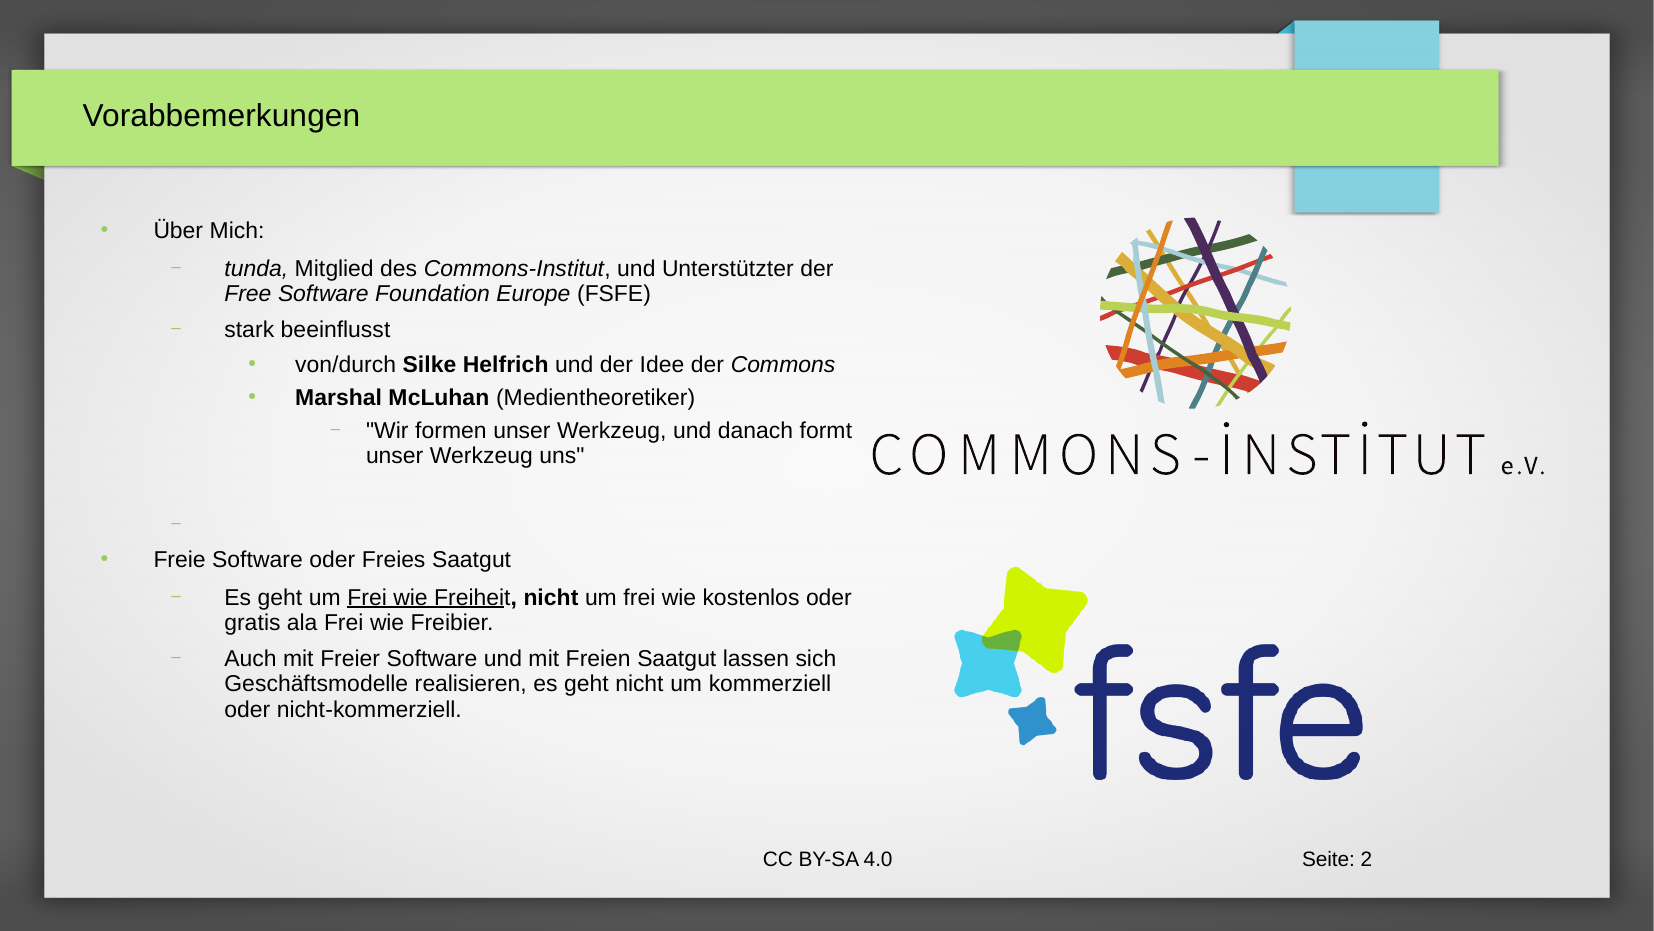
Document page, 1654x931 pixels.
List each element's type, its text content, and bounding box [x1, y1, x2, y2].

picture [0, 0, 1654, 931]
list Über Mich: tunda, Mitglied des Commons-Institut, und Unterstützter der Free Software Foundation Europe (FSFE) stark beeinflusst von/durch Silke Helfrich und der Idee der Commons Marshal McLuhan (Medientheoretiker) "Wir formen unser Werkzeug, und danach formt unser Werkzeug uns" Freie Software oder Freies Saatgut Es geht um Frei wie Freiheit, nicht um frei wie kostenlos oder gratis ala Frei wie Freibier. Auch mit Freier Software und mit Freien Saatgut lassen sich Geschäftsmodelle realisieren, es geht nicht um kommerziell oder nicht-kommerziell. [82, 217, 875, 758]
title Vorabbemerkungen [82, 70, 1264, 160]
